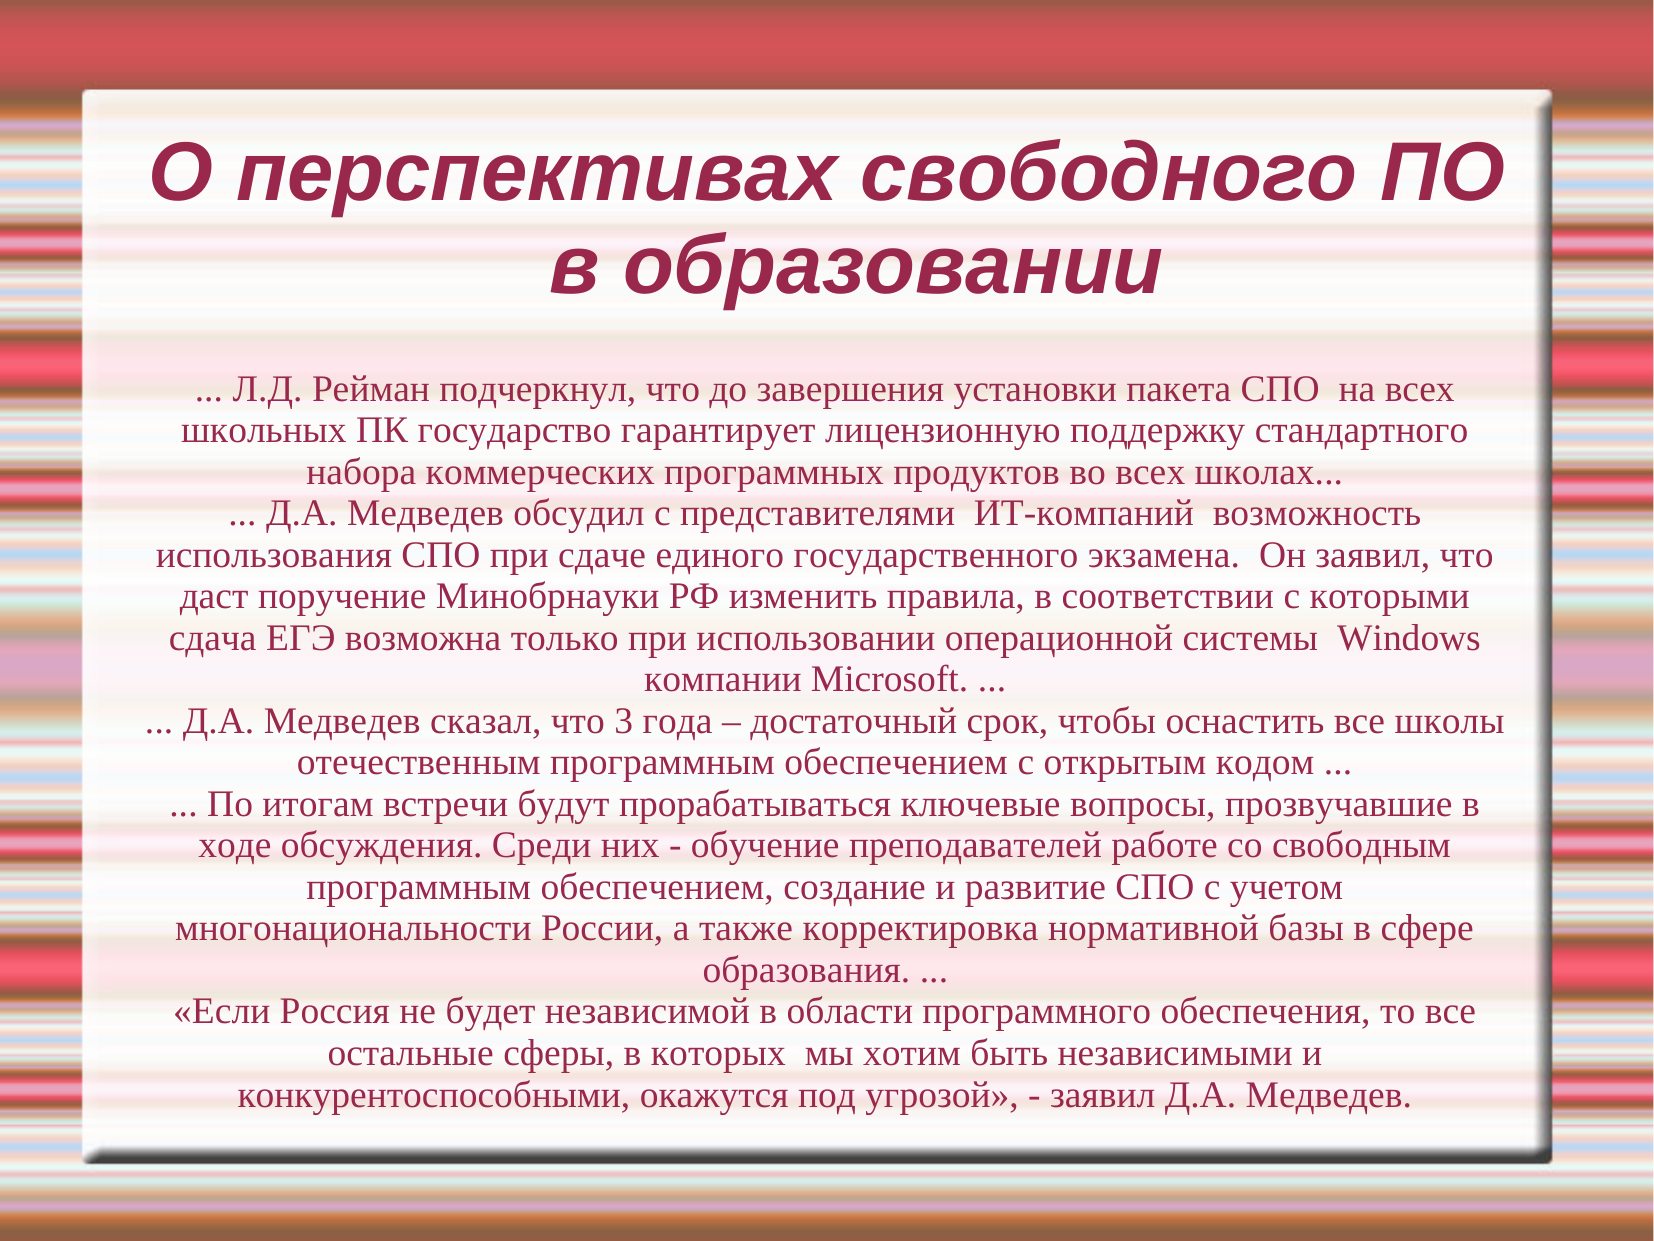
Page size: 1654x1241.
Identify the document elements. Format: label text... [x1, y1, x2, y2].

picture [0, 0, 1654, 1241]
subtitle ... Л.Д. Рейман подчеркнул, что до завершения установки пакета СПО на всех школьных ПК государство гарантирует лицензионную поддержку стандартного набора коммерческих программных продуктов во всех школах... ... Д.А. Медведев обсудил с представителями ИТ-компаний возможность использования СПО при сдаче единого государственного экзамена. Он заявил, что даст поручение Минобрнауки РФ изменить правила, в соответствии с которыми сдача ЕГЭ возможна только при использовании операционной системы Windows компании Microsoft. ... ... Д.А. Медведев сказал, что 3 года – достаточный срок, чтобы оснастить все школы отечественным программным обеспечением с открытым кодом ... ... По итогам встречи будут прорабатываться ключевые вопросы, прозвучавшие в ходе обсуждения. Среди них - обучение преподавателей работе со свободным программным обеспечением, создание и развитие СПО с учетом многонациональности России, а также корректировка нормативной базы в сфере образования. ... «Если Россия не будет независимой в области программного обеспечения, то все остальные сферы, в которых мы хотим быть независимыми и конкурентоспособными, окажутся под угрозой», - заявил Д.А. Медведев. [134, 350, 1516, 1133]
title О перспективах свободного ПО в образовании [121, 114, 1534, 322]
